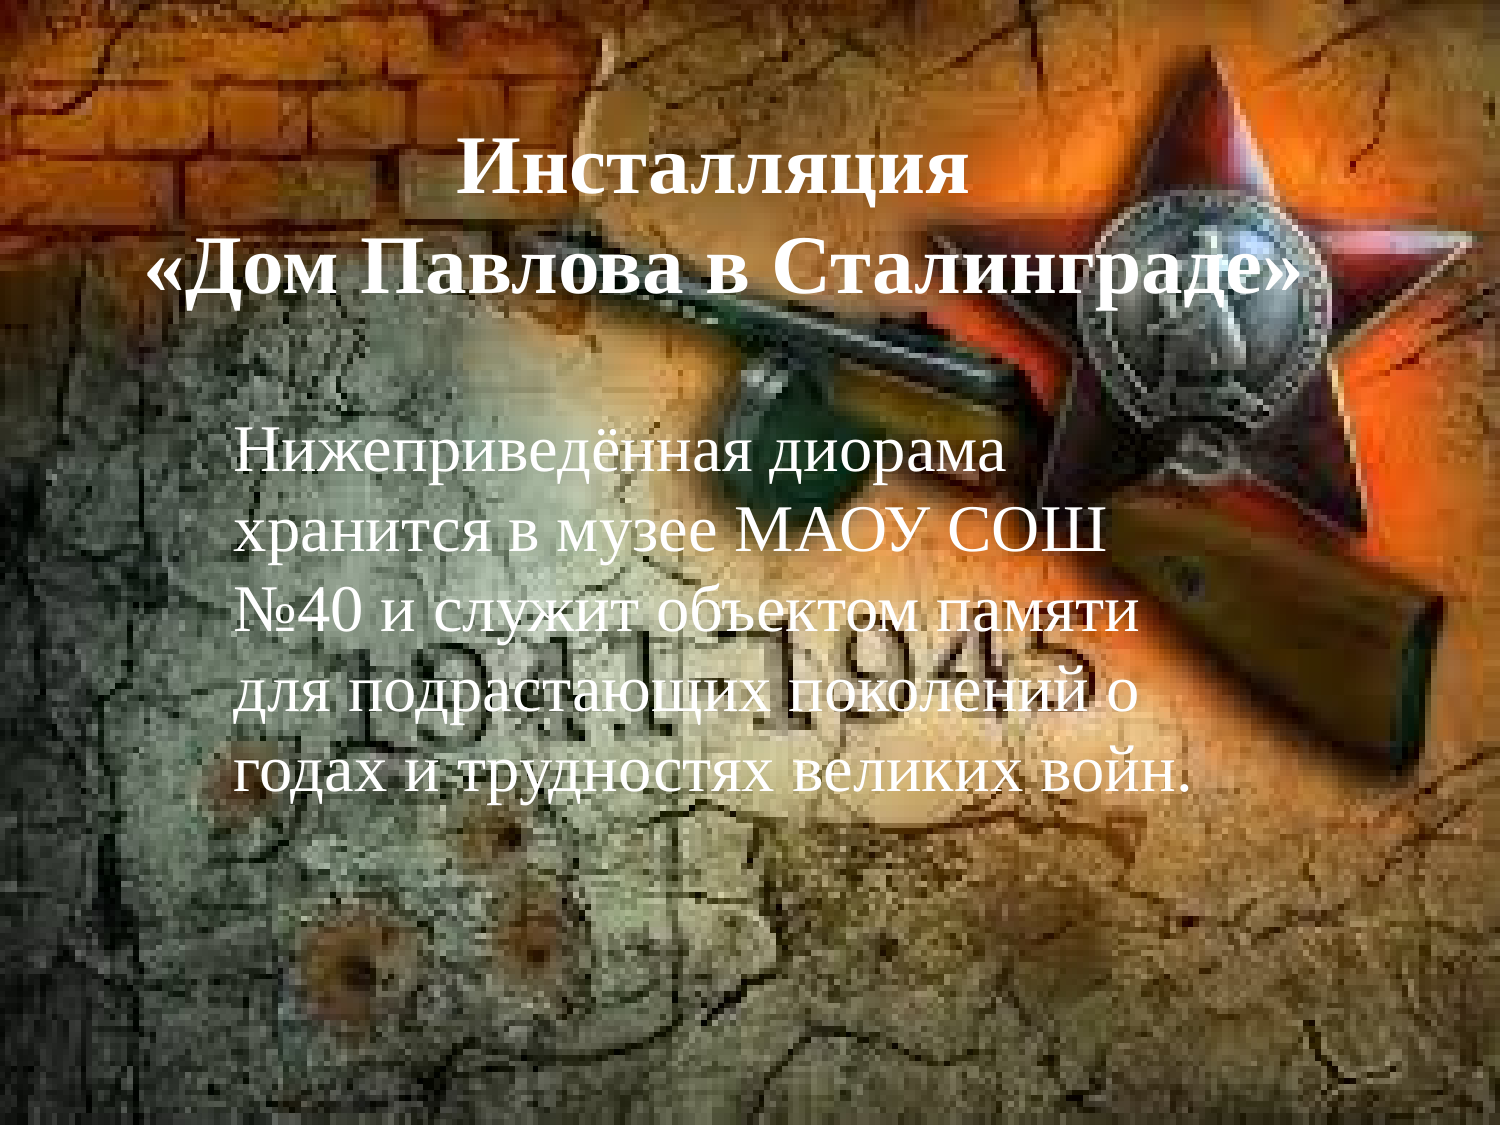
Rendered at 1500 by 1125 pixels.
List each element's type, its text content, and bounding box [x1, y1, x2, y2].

title Инсталляция «Дом Павлова в Сталинграде» [76, 90, 1352, 332]
subtitle Нижеприведённая диорама хранится в музее МАОУ СОШ №40 и служит объектом памяти для подрастающих поколений о годах и трудностях великих войн. [218, 397, 1264, 985]
picture [0, 0, 1500, 1125]
